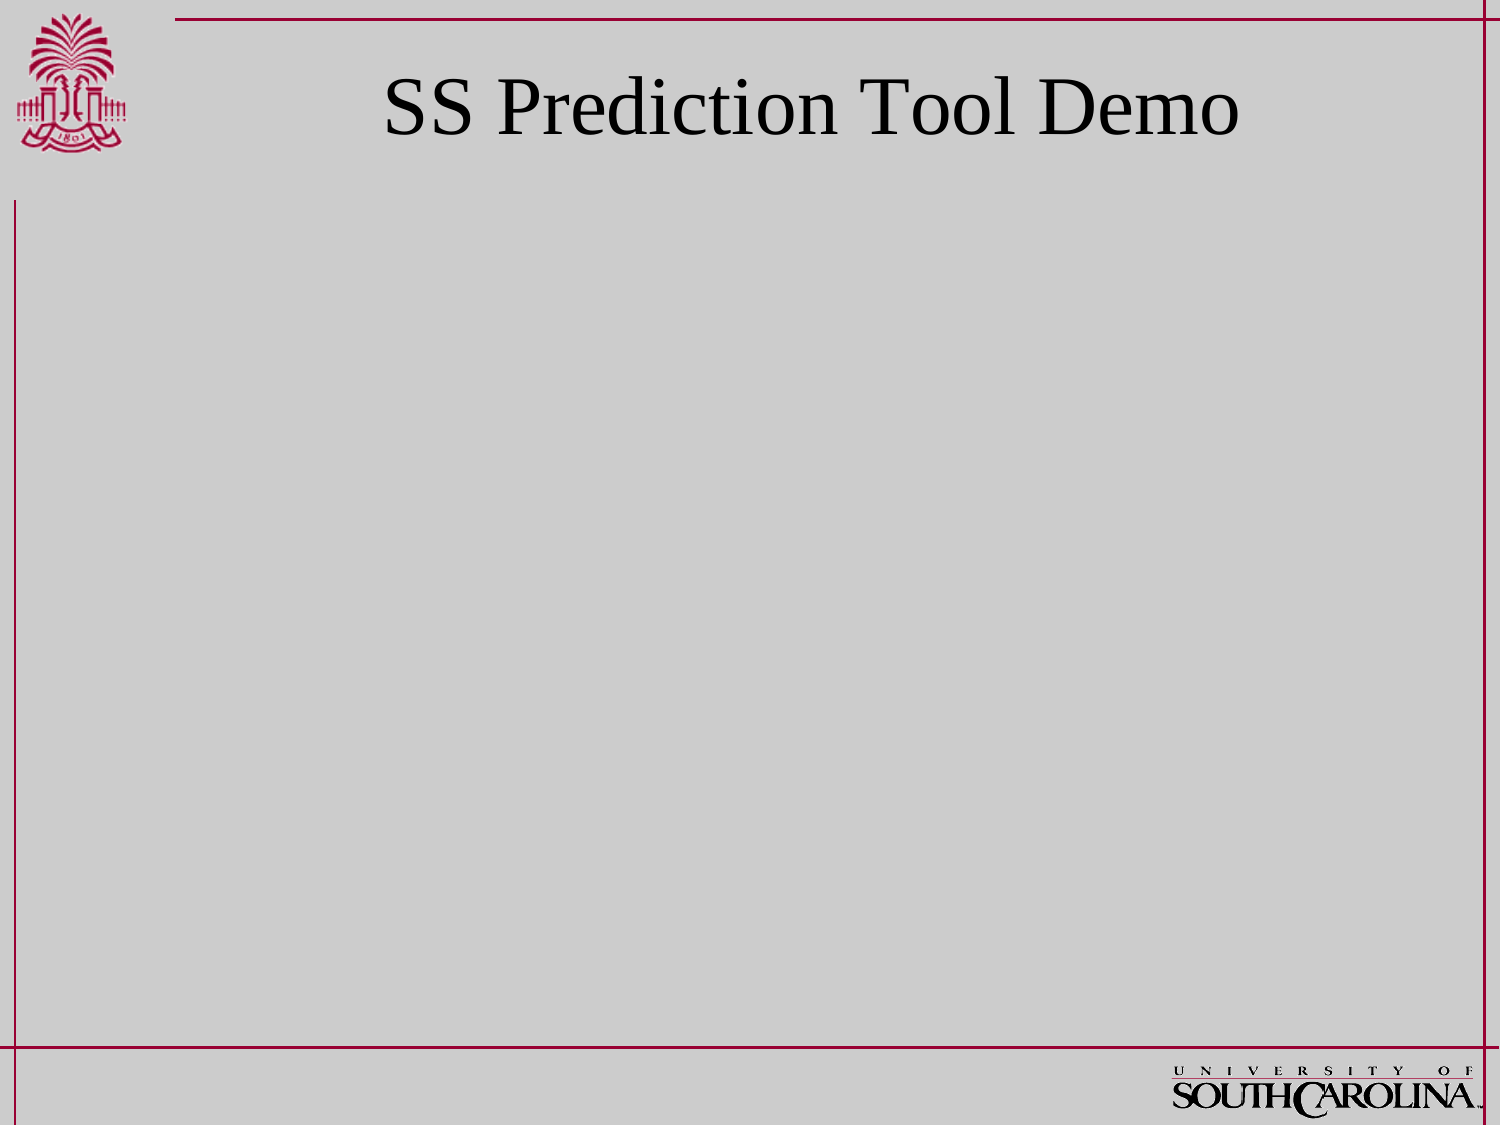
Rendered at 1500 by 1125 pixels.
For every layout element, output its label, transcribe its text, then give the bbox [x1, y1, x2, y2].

picture [12, 12, 131, 155]
picture [1162, 1049, 1483, 1125]
title SS Prediction Tool Demo [174, 24, 1450, 188]
